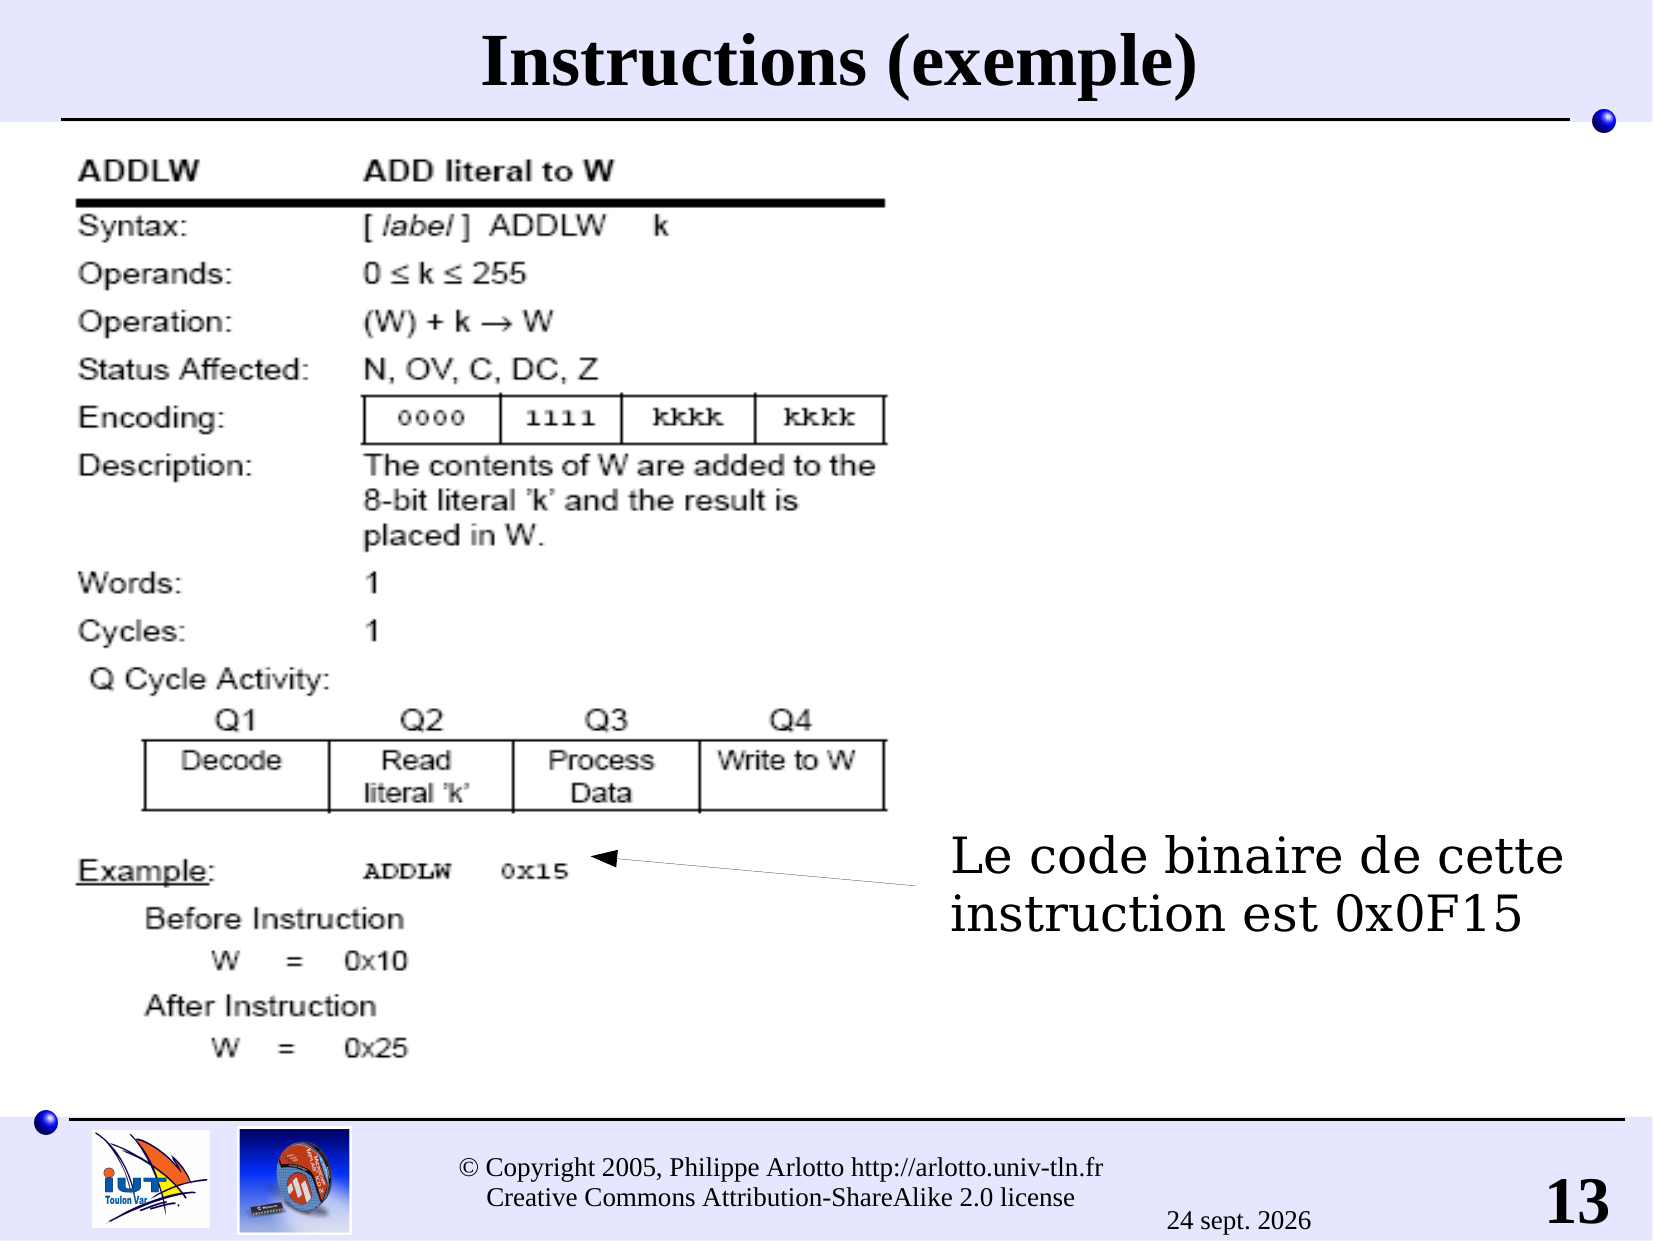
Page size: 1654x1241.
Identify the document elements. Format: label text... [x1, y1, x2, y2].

text_box Le code binaire de cette instruction est 0x0F15 [950, 826, 1565, 944]
picture [237, 1126, 352, 1235]
title Instructions (exemple) [95, 11, 1585, 110]
picture [59, 147, 916, 1093]
